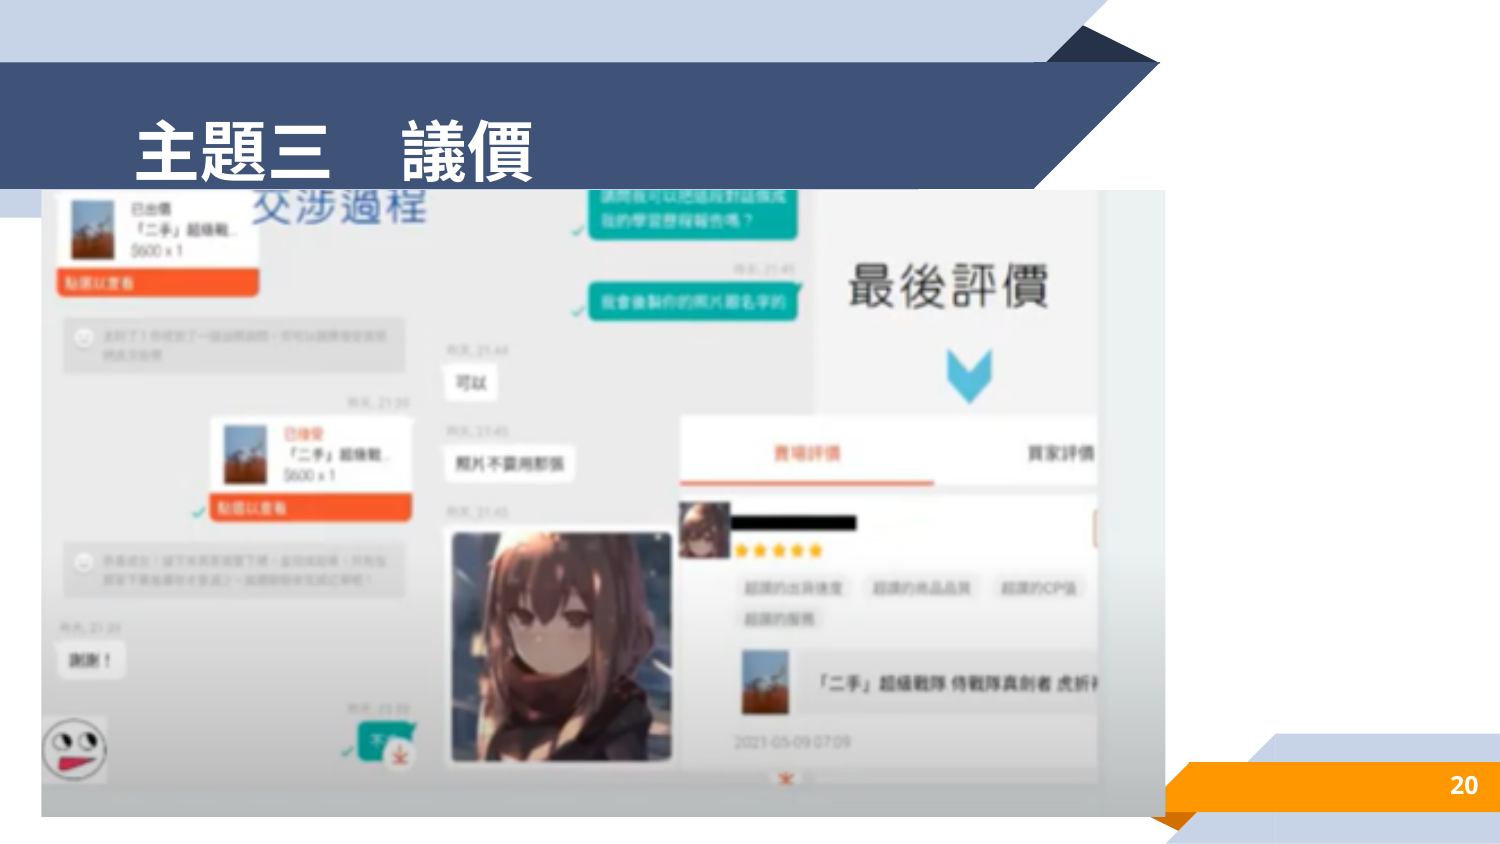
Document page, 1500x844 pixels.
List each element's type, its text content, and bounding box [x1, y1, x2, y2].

title 主題三 議價 [133, 64, 997, 190]
picture [41, 190, 1166, 817]
slide_number <編號> [1249, 760, 1494, 813]
